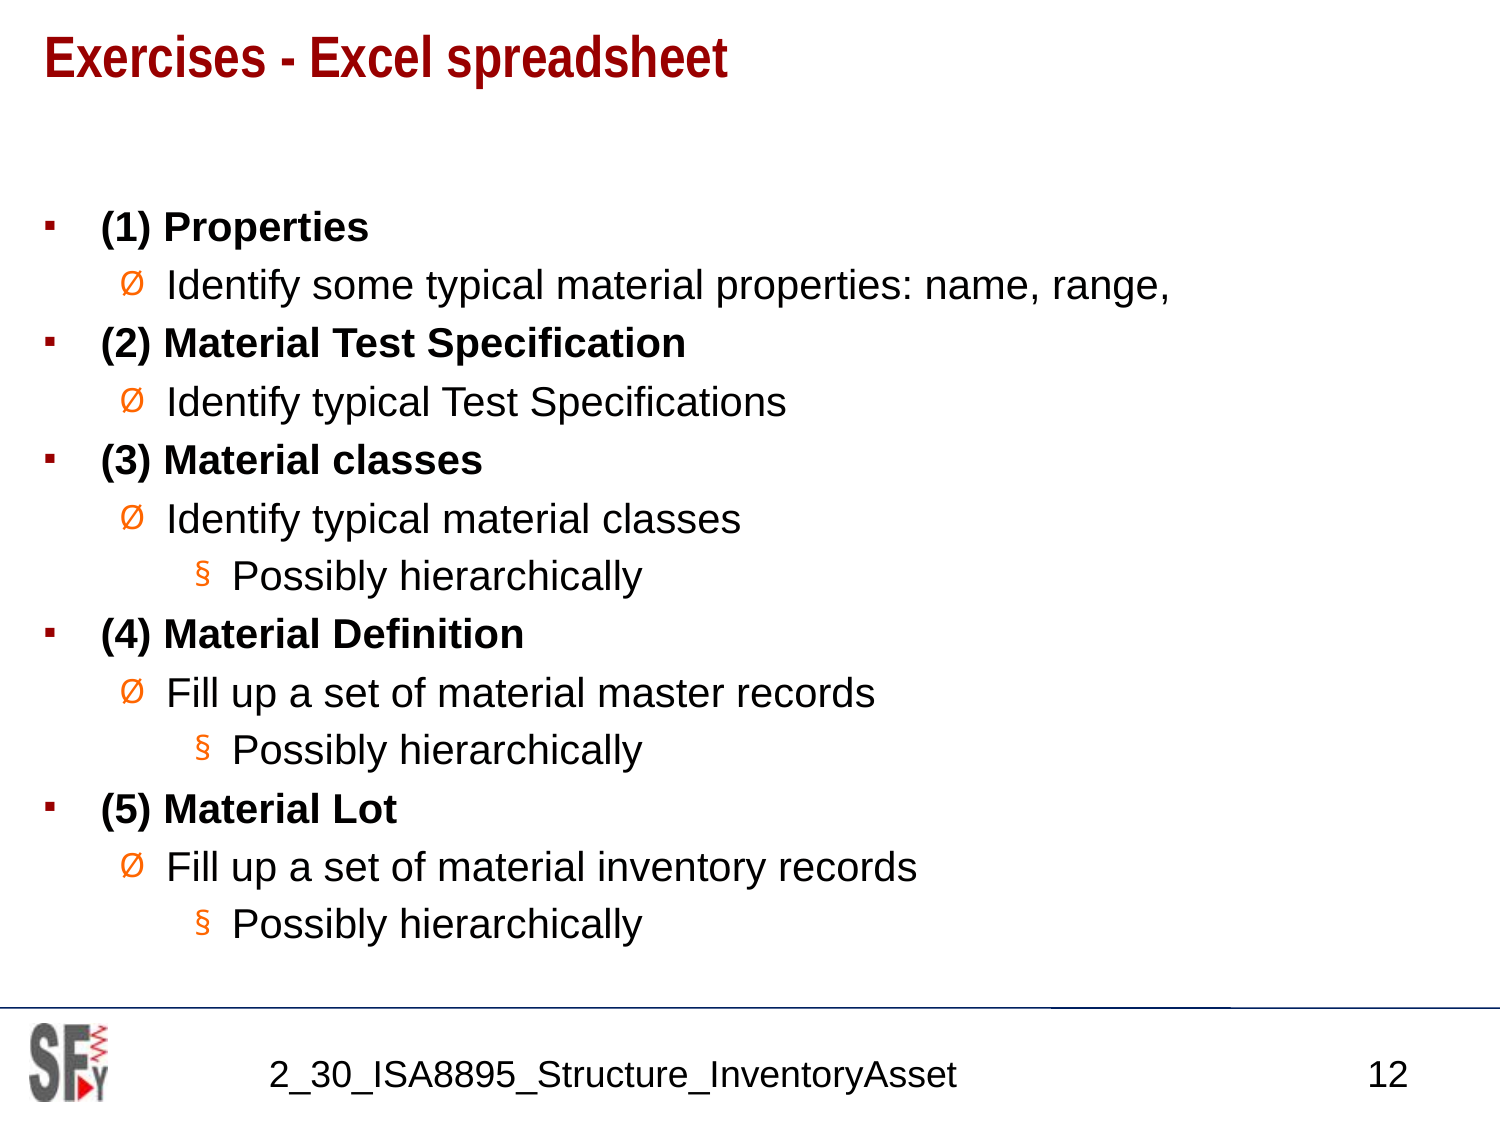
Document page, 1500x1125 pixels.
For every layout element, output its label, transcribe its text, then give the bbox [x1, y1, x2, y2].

picture [29, 1023, 108, 1102]
slide_number <numéro> [1352, 1034, 1490, 1103]
title Exercises - Excel spreadsheet [29, 12, 1471, 138]
footer 2_30_ISA8895_Structure_InventoryAsset [253, 1034, 1336, 1103]
list (1) Properties Identify some typical material properties: name, range, (2) Material Test Specification Identify typical Test Specifications (3) Material classes Identify typical material classes Possibly hierarchically (4) Material Definition Fill up a set of material master records Possibly hierarchically (5) Material Lot Fill up a set of material inventory records Possibly hierarchically [29, 184, 1471, 988]
